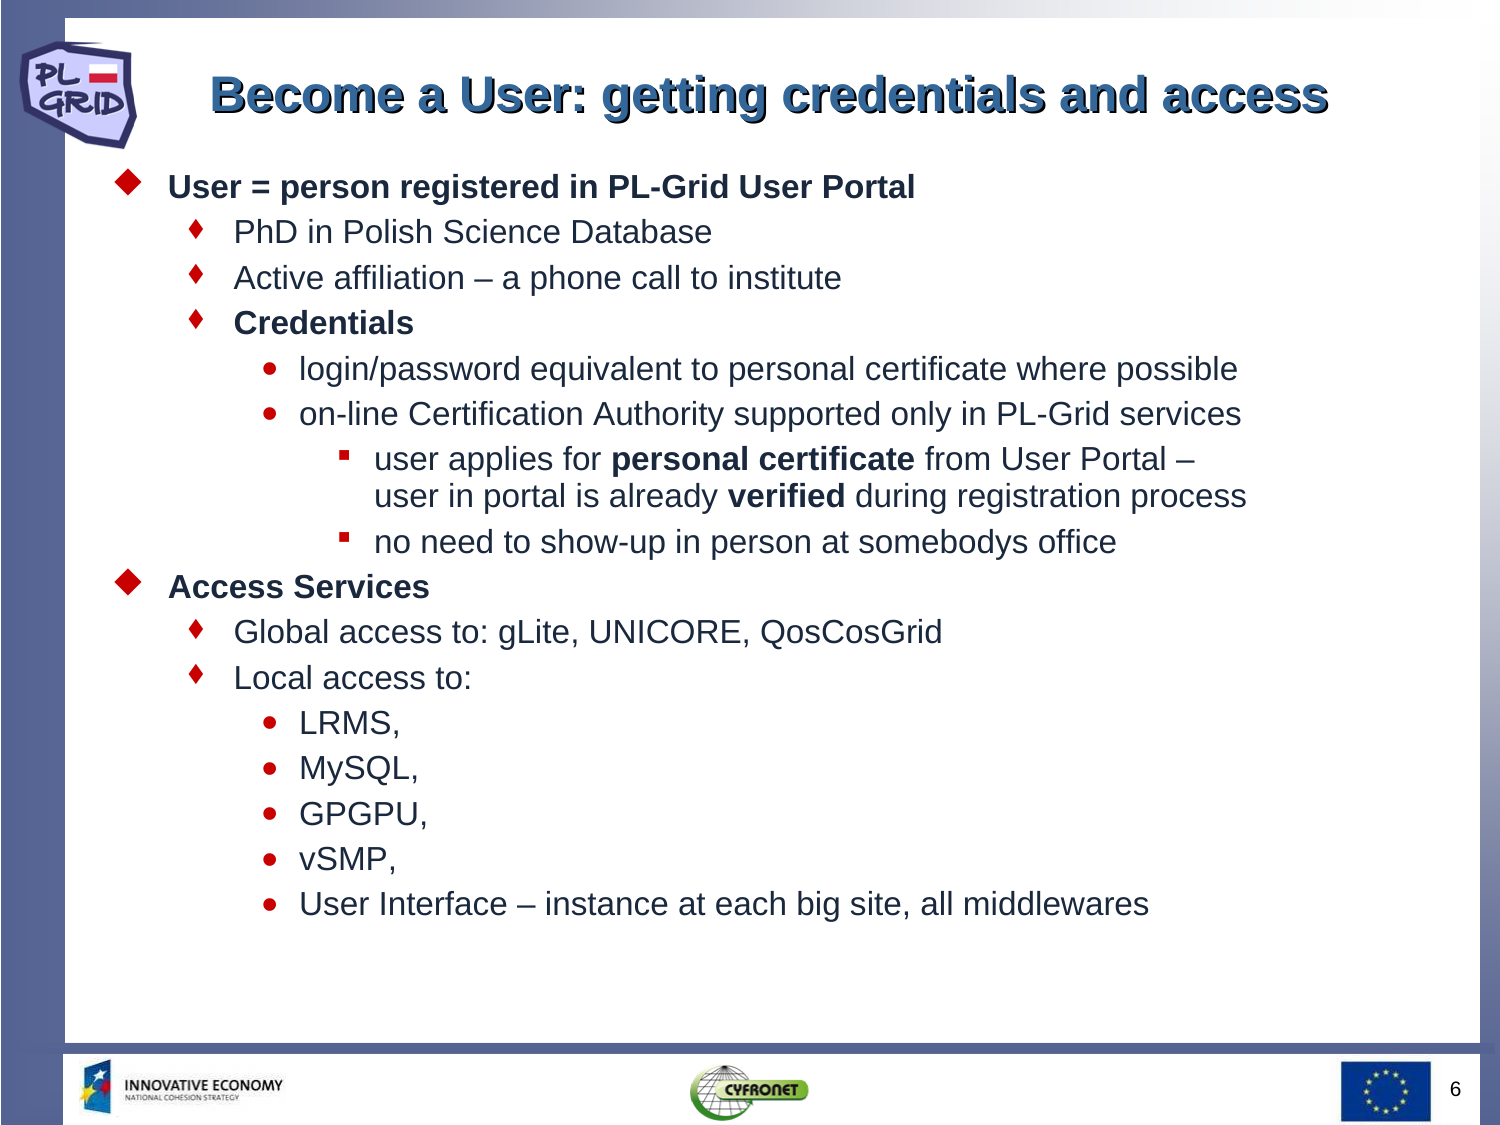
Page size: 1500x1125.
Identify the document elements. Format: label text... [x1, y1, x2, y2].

picture [0, 0, 1500, 1125]
list User = person registered in PL-Grid User Portal PhD in Polish Science Database Active affiliation – a phone call to institute Credentials login/password equivalent to personal certificate where possible on-line Certification Authority supported only in PL-Grid services user applies for personal certificate from User Portal – user in portal is already verified during registration process no need to show-up in person at somebodys office Access Services Global access to: gLite, UNICORE, QosCosGrid Local access to: LRMS, MySQL, GPGPU, vSMP, User Interface – instance at each big site, all middlewares [96, 160, 1447, 1012]
title Become a User: getting credentials and access [127, 50, 1412, 138]
